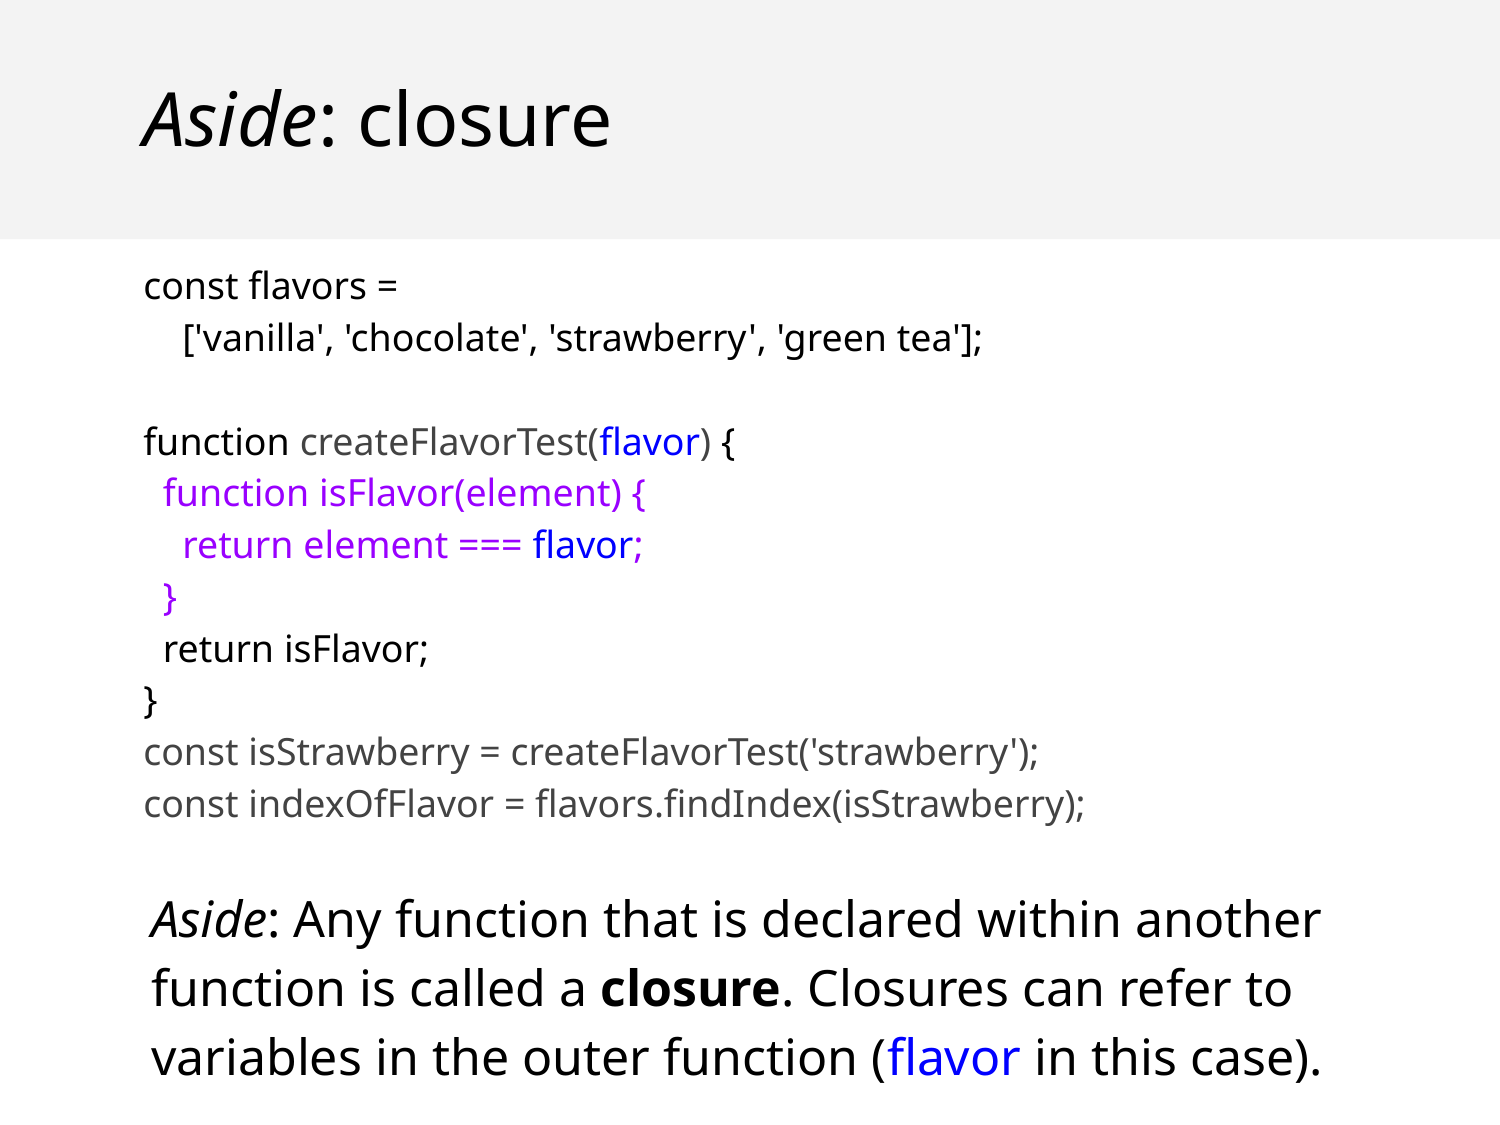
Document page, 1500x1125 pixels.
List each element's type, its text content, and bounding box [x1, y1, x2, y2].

title Aside: closure [128, 56, 1372, 183]
text_box const flavors = ['vanilla', 'chocolate', 'strawberry', 'green tea']; function createFlavorTest(flavor) { function isFlavor(element) { return element === flavor; } return isFlavor; } const isStrawberry = createFlavorTest('strawberry'); const indexOfFlavor = flavors.findIndex(isStrawberry); [128, 240, 1372, 791]
text_box Aside: Any function that is declared within another function is called a closure. Closures can refer to variables in the outer function (flavor in this case). [135, 863, 1380, 1125]
